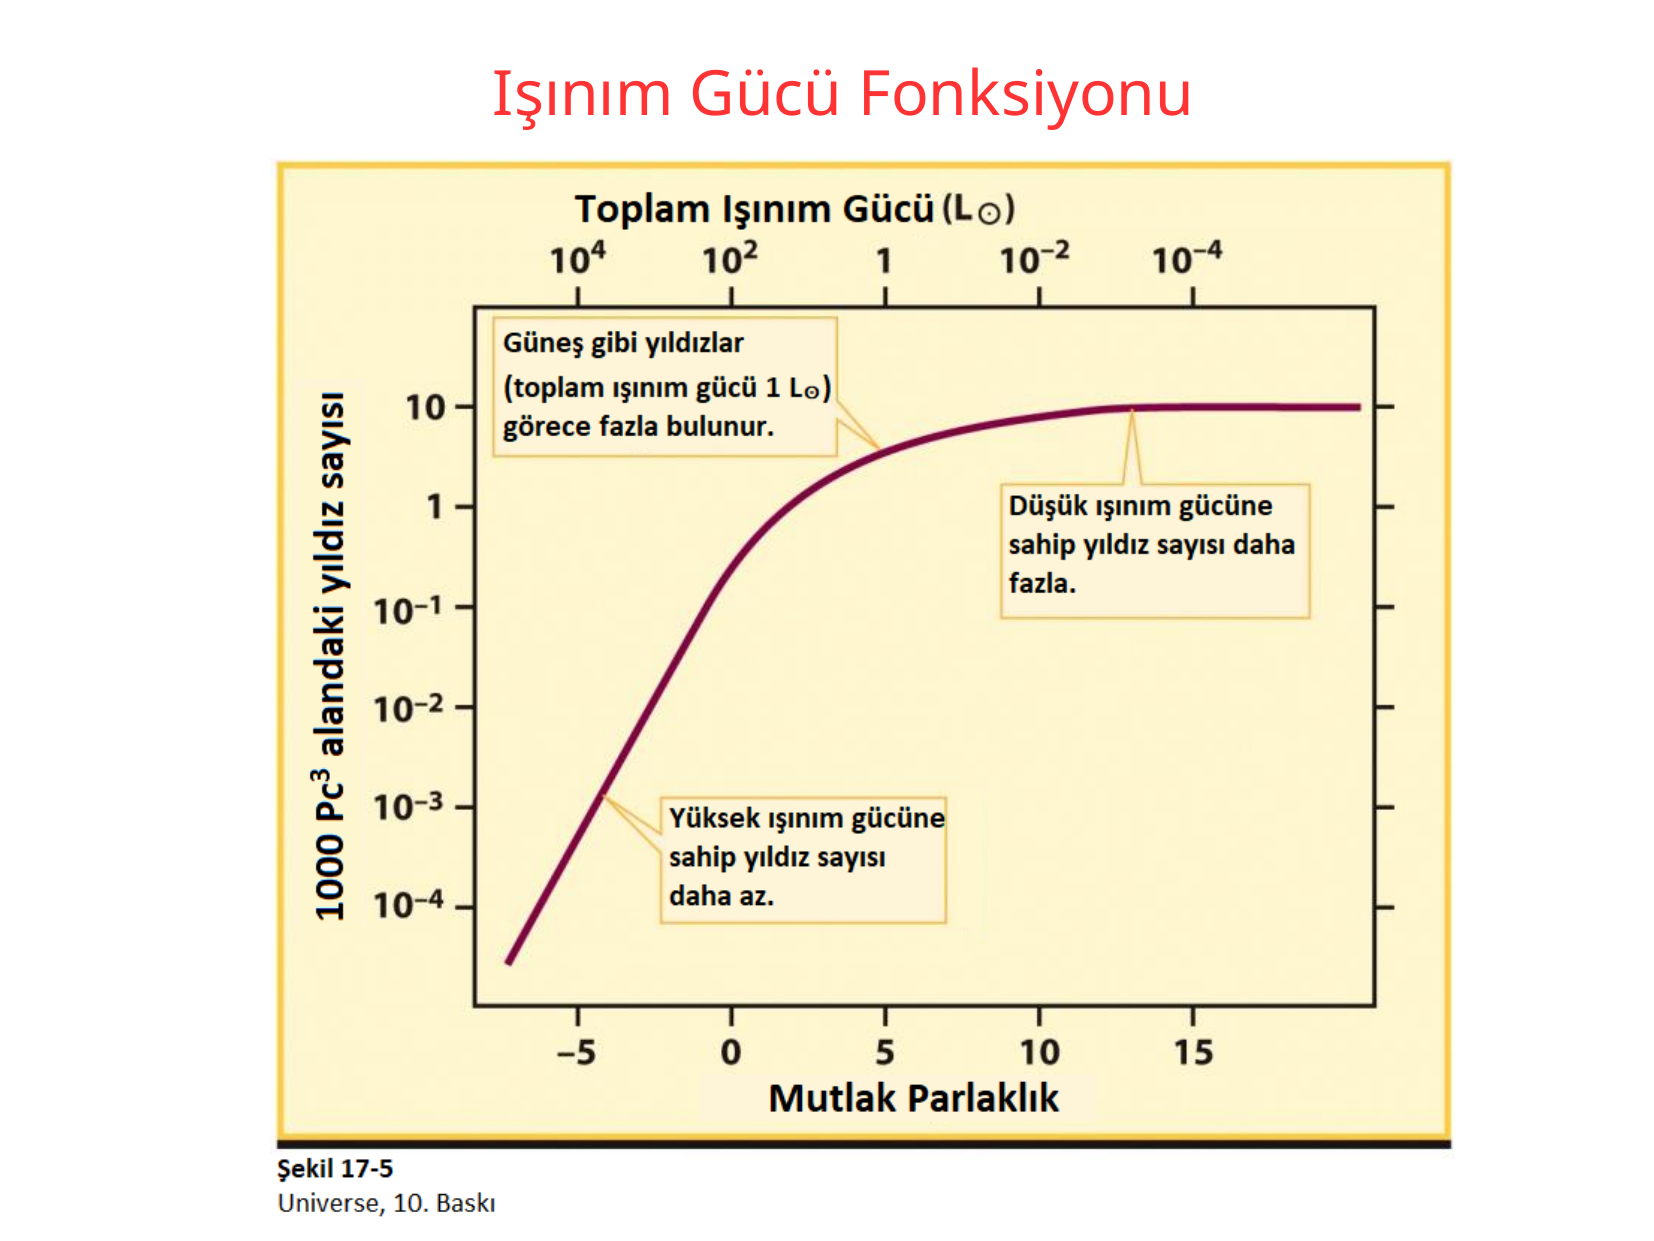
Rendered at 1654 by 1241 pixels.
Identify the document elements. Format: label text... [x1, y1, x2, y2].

title Işınım Gücü Fonksiyonu [82, 24, 1571, 157]
picture [270, 158, 1456, 1221]
